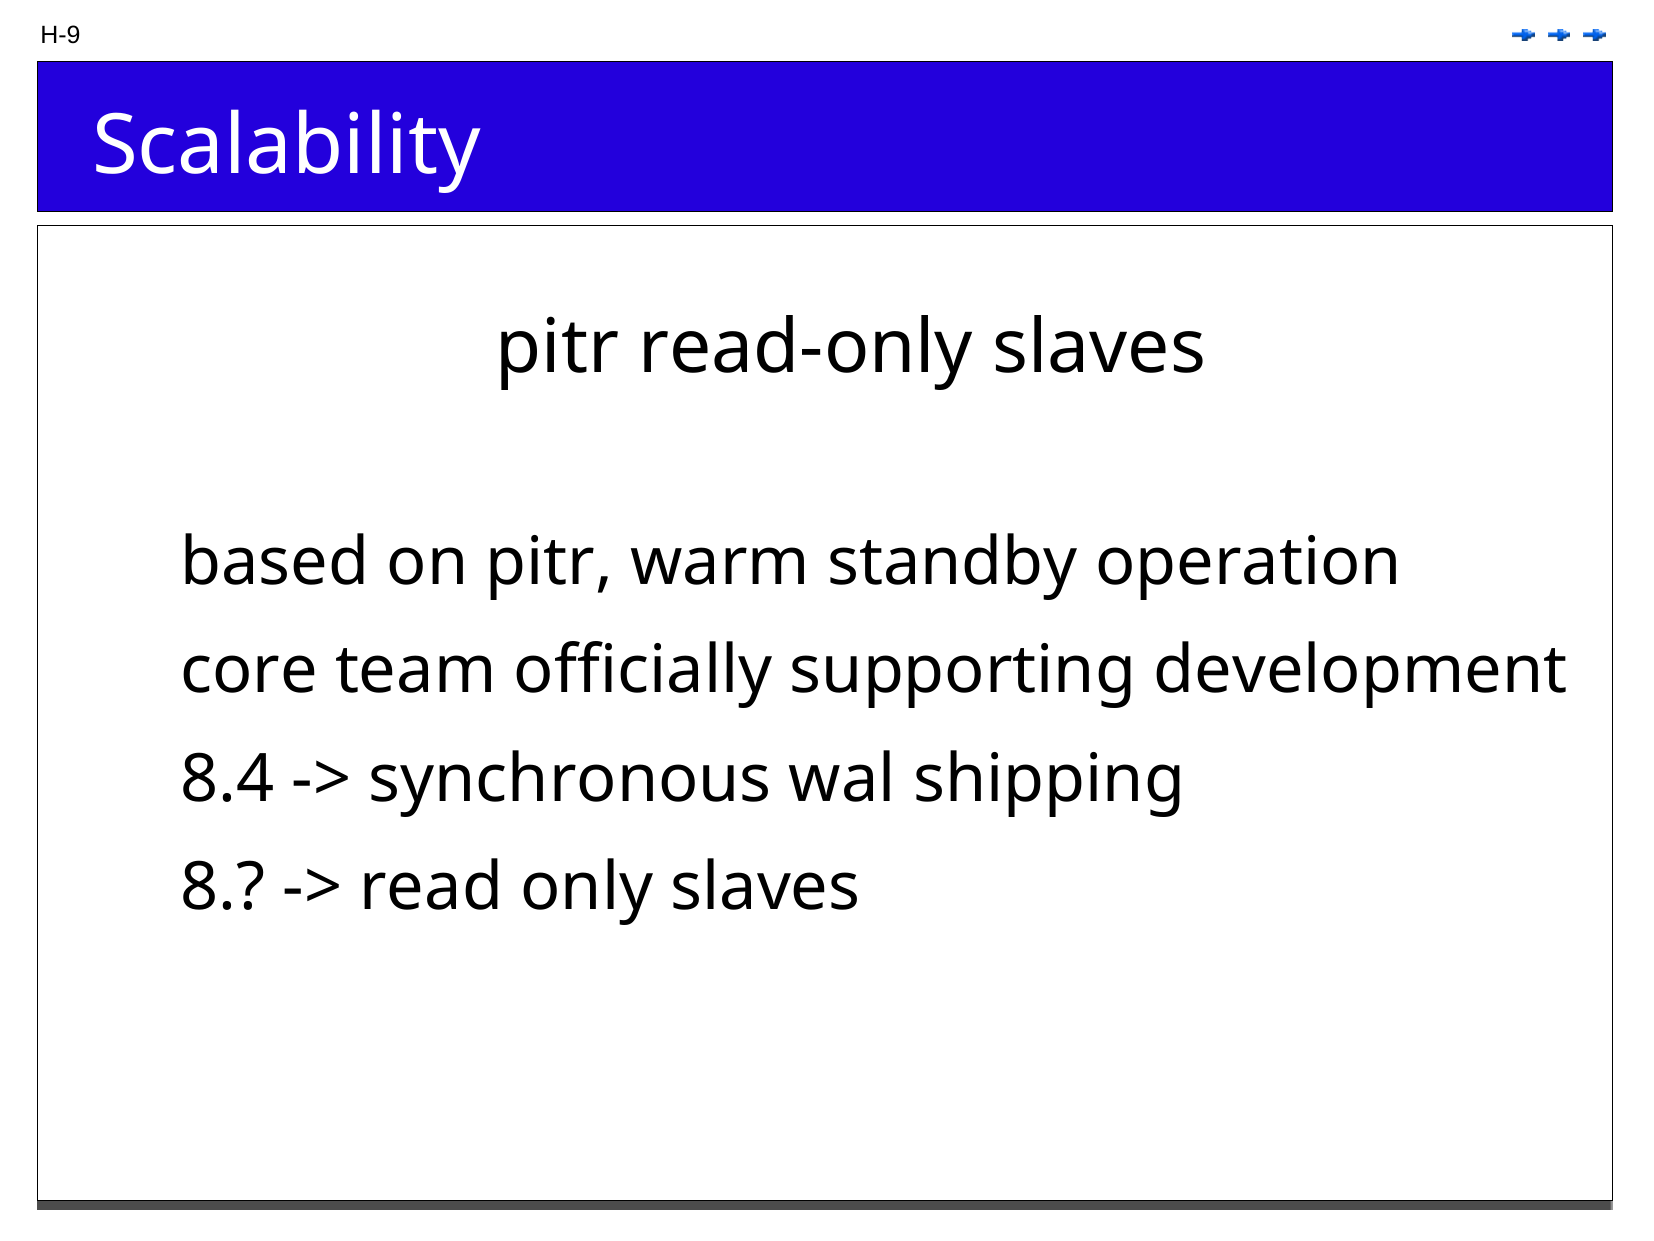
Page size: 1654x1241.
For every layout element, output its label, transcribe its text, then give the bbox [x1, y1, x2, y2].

text_box pitr read-only slaves [480, 284, 1173, 390]
text_box Scalability [77, 77, 483, 193]
text_box H-9 [25, 13, 113, 70]
picture [1548, 29, 1570, 41]
picture [1583, 29, 1606, 41]
text_box [37, 225, 1613, 1201]
text_box [37, 61, 1613, 212]
picture [1512, 29, 1535, 41]
text_box based on pitr, warm standby operation core team officially supporting development 8.4 -> synchronous wal shipping 8.? -> read only slaves [148, 505, 1506, 896]
